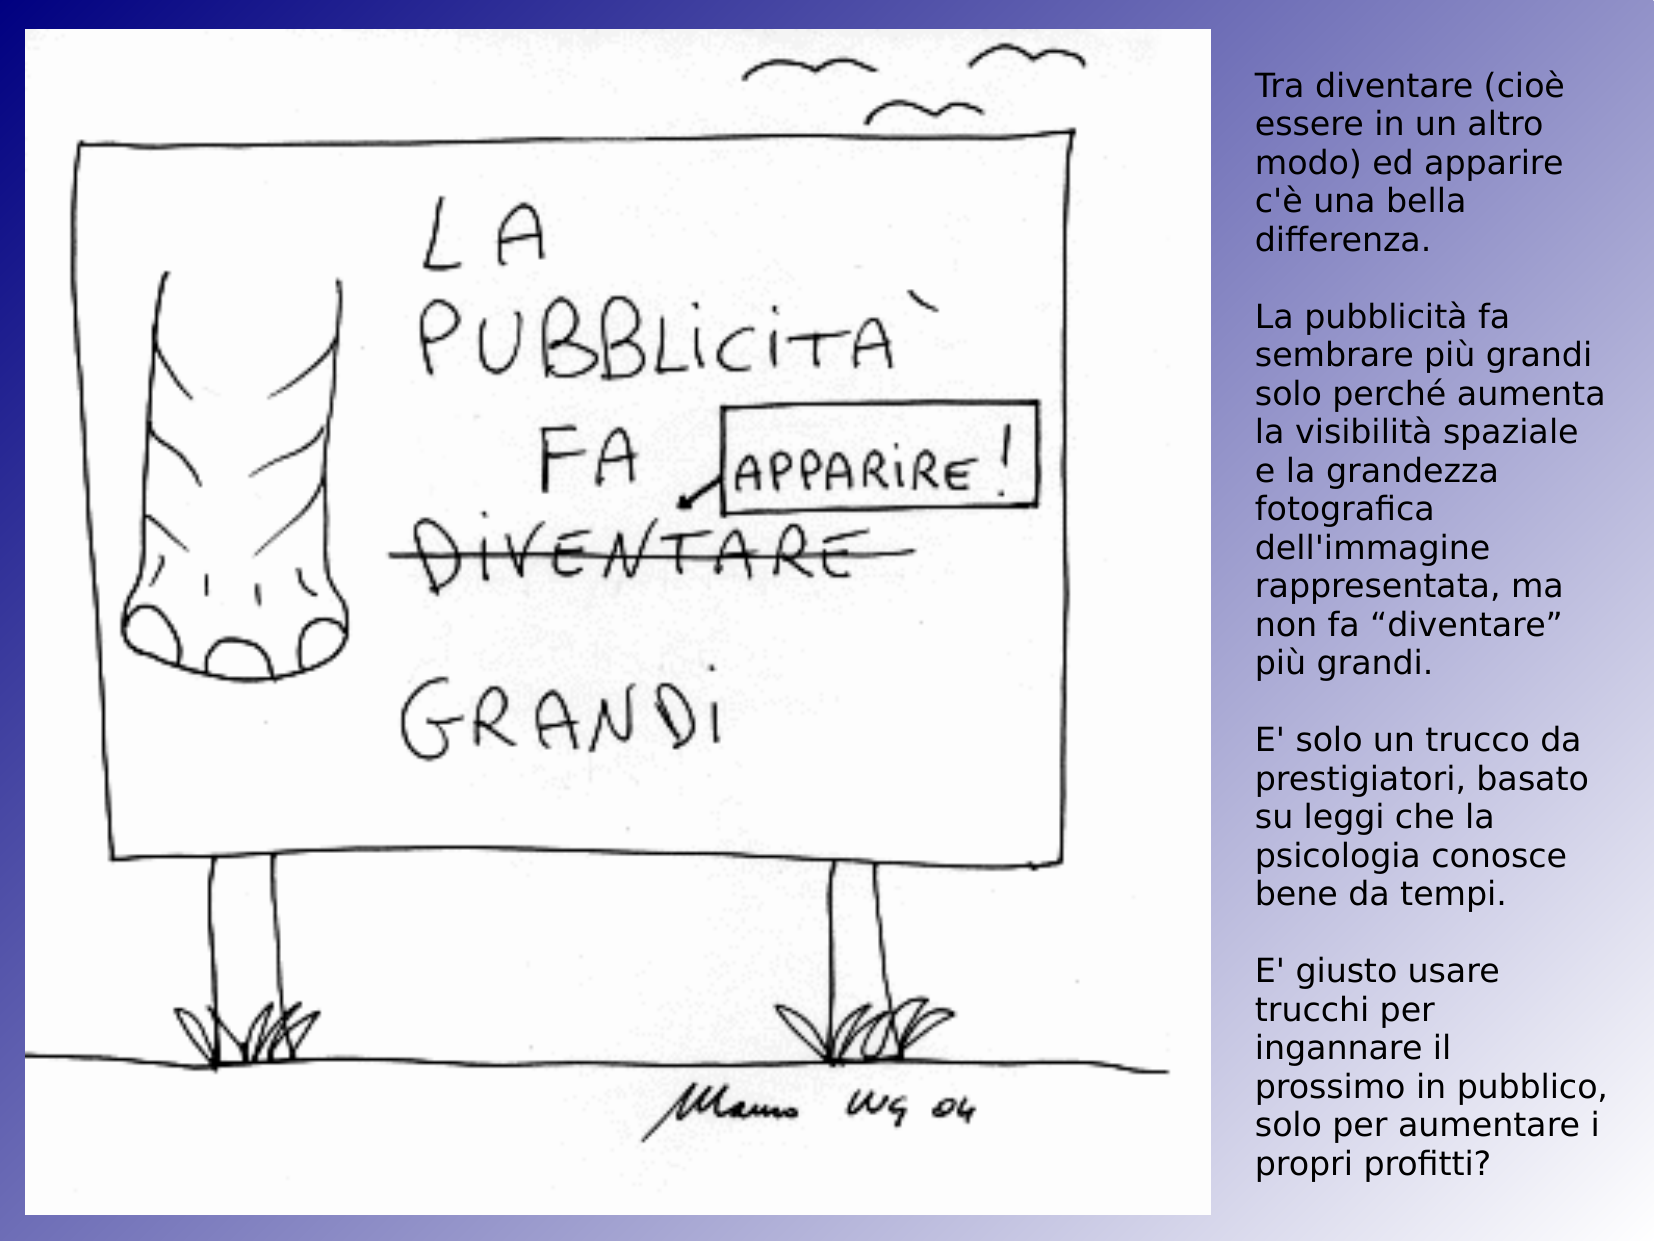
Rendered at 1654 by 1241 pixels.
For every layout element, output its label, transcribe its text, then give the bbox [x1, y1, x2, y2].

picture [25, 29, 1211, 1215]
text_box Tra diventare (cioè essere in un altro modo) ed apparire c'è una bella differenza. La pubblicità fa sembrare più grandi solo perché aumenta la visibilità spaziale e la grandezza fotografica dell'immagine rappresentata, ma non fa “diventare” più grandi. E' solo un trucco da prestigiatori, basato su leggi che la psicologia conosce bene da tempi. E' giusto usare trucchi per ingannare il prossimo in pubblico, solo per aumentare i propri profitti? [1240, 20, 1625, 1202]
